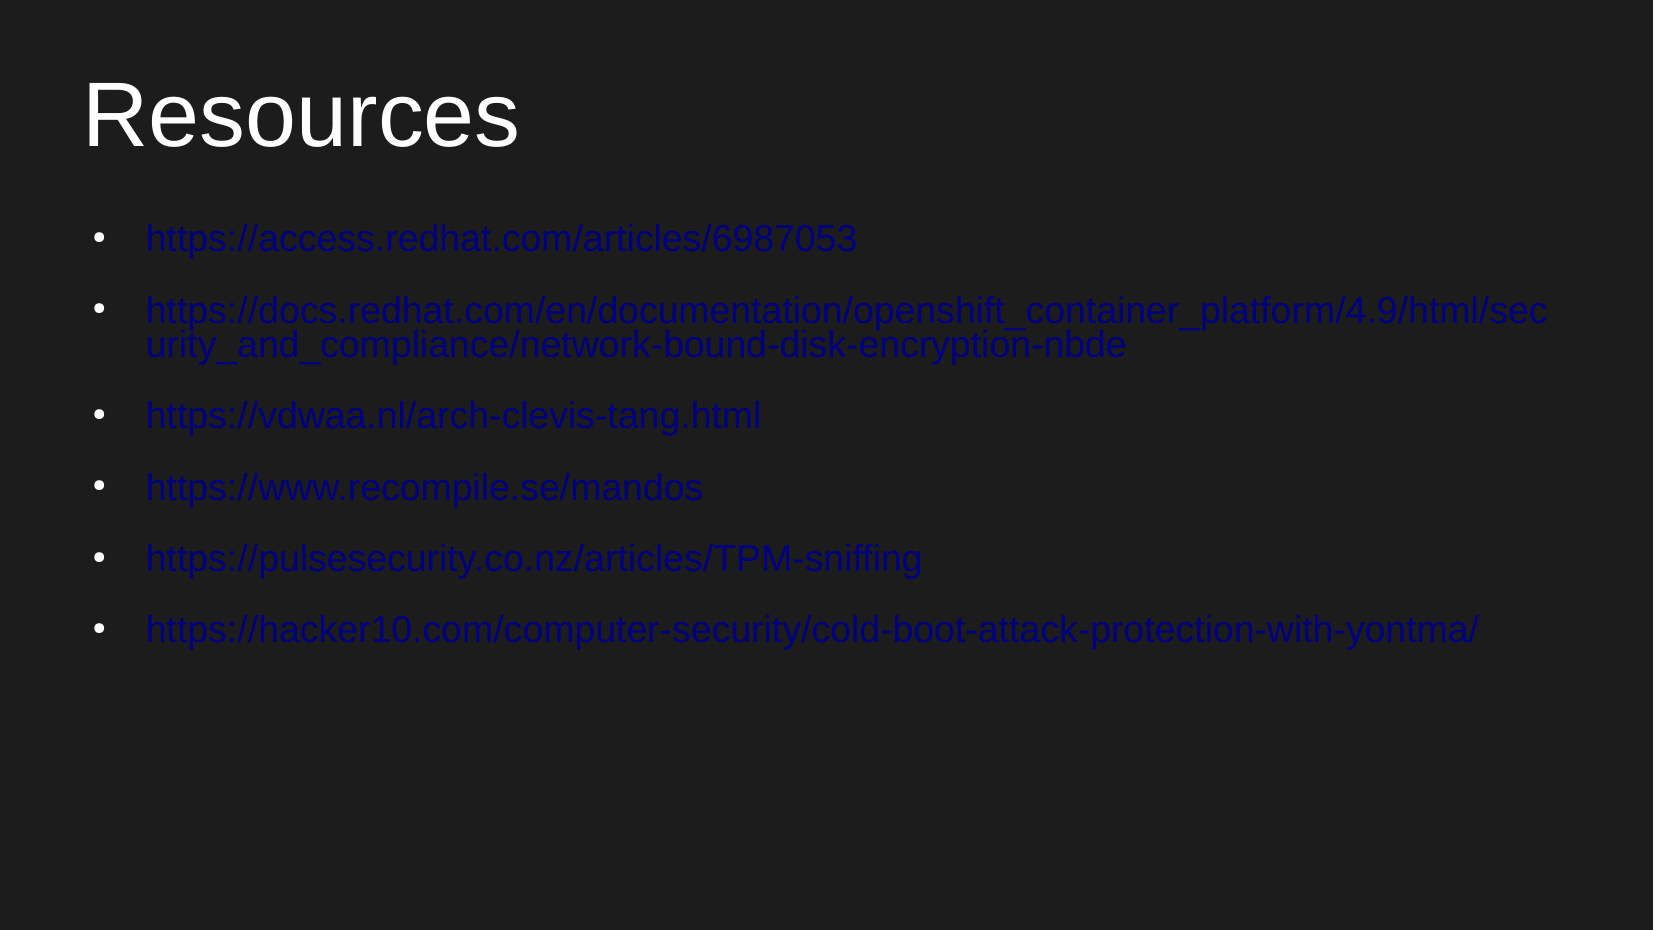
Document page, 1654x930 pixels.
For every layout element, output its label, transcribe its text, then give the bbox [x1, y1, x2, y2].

title Resources [82, 37, 1571, 193]
list https://access.redhat.com/articles/6987053 https://docs.redhat.com/en/documentation/openshift_container_platform/4.9/html/security_and_compliance/network-bound-disk-encryption-nbde https://vdwaa.nl/arch-clevis-tang.html https://www.recompile.se/mandos https://pulsesecurity.co.nz/articles/TPM-sniffing https://hacker10.com/computer-security/cold-boot-attack-protection-with-yontma/ [75, 217, 1563, 863]
